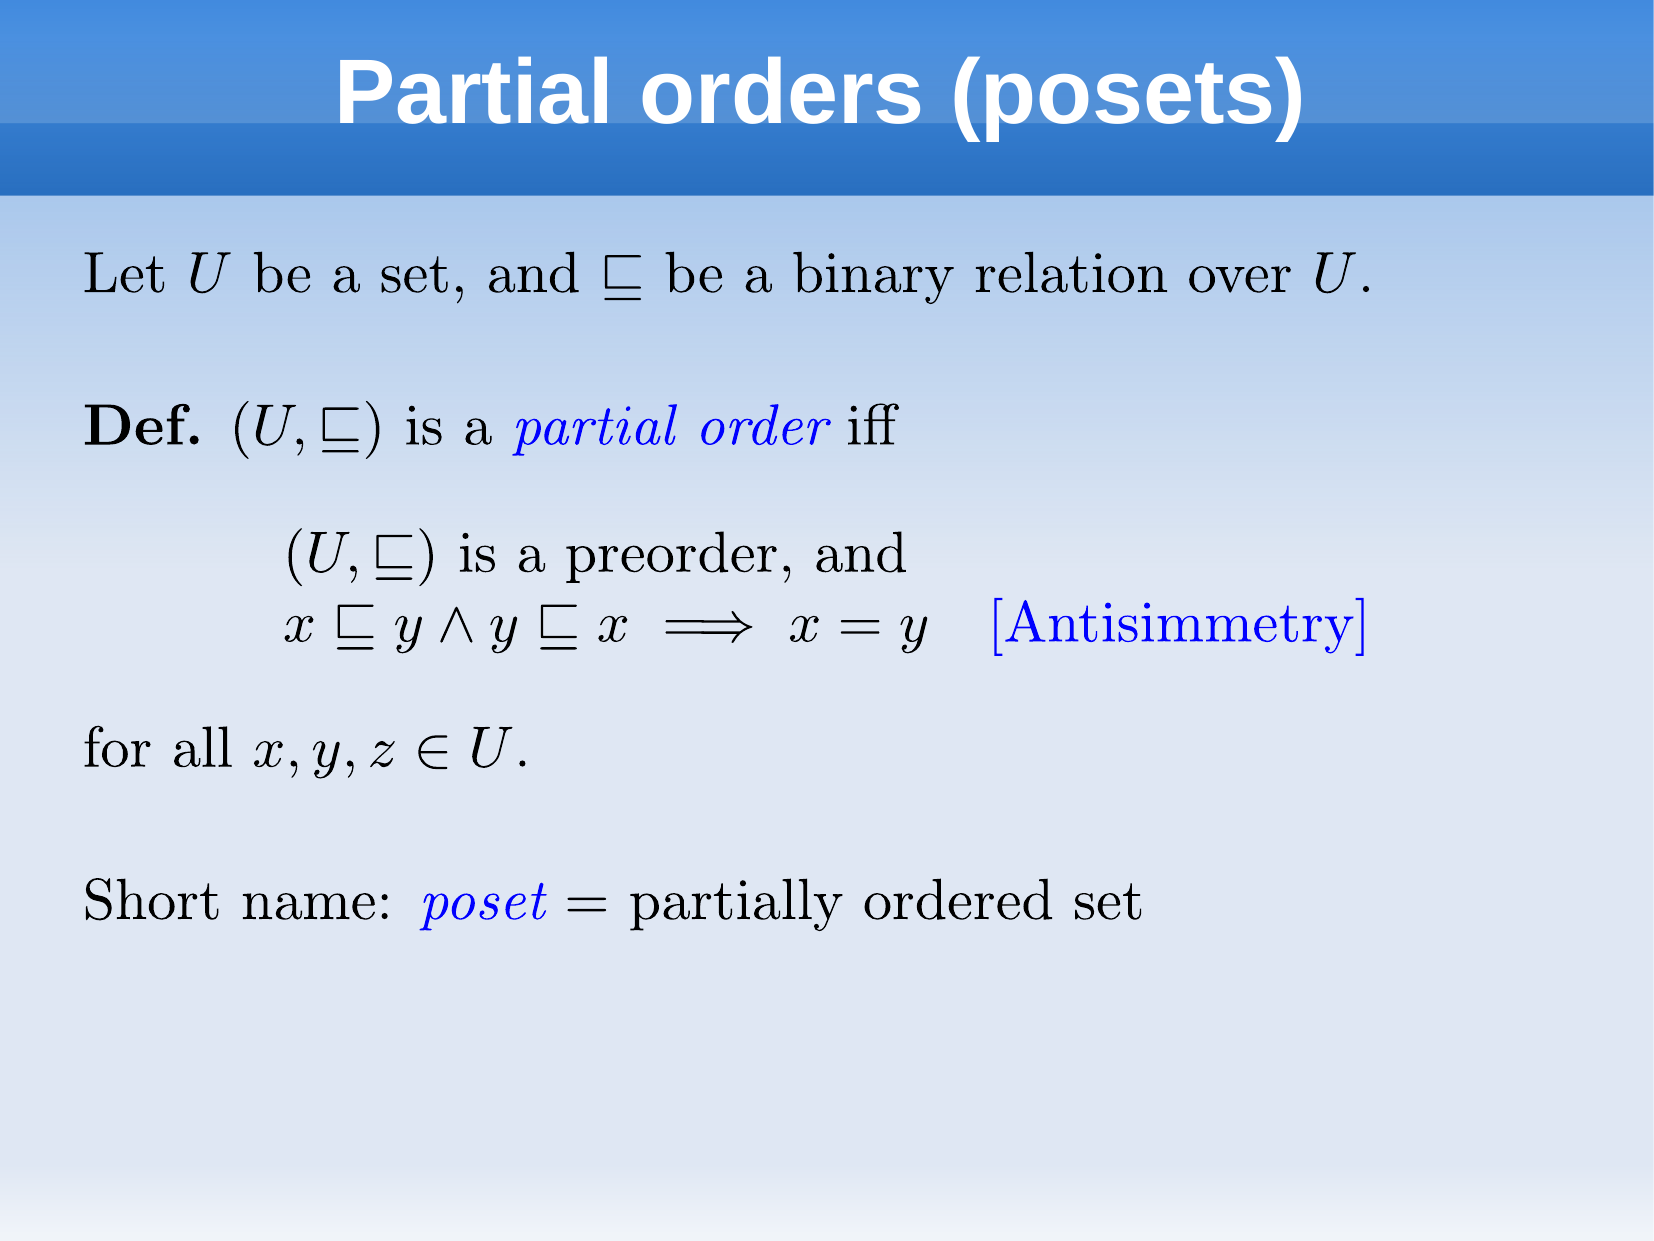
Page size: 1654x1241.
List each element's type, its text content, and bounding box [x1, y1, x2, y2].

text_box [82, 251, 1375, 932]
picture [0, 0, 1654, 1241]
title Partial orders (posets) [76, 0, 1565, 196]
